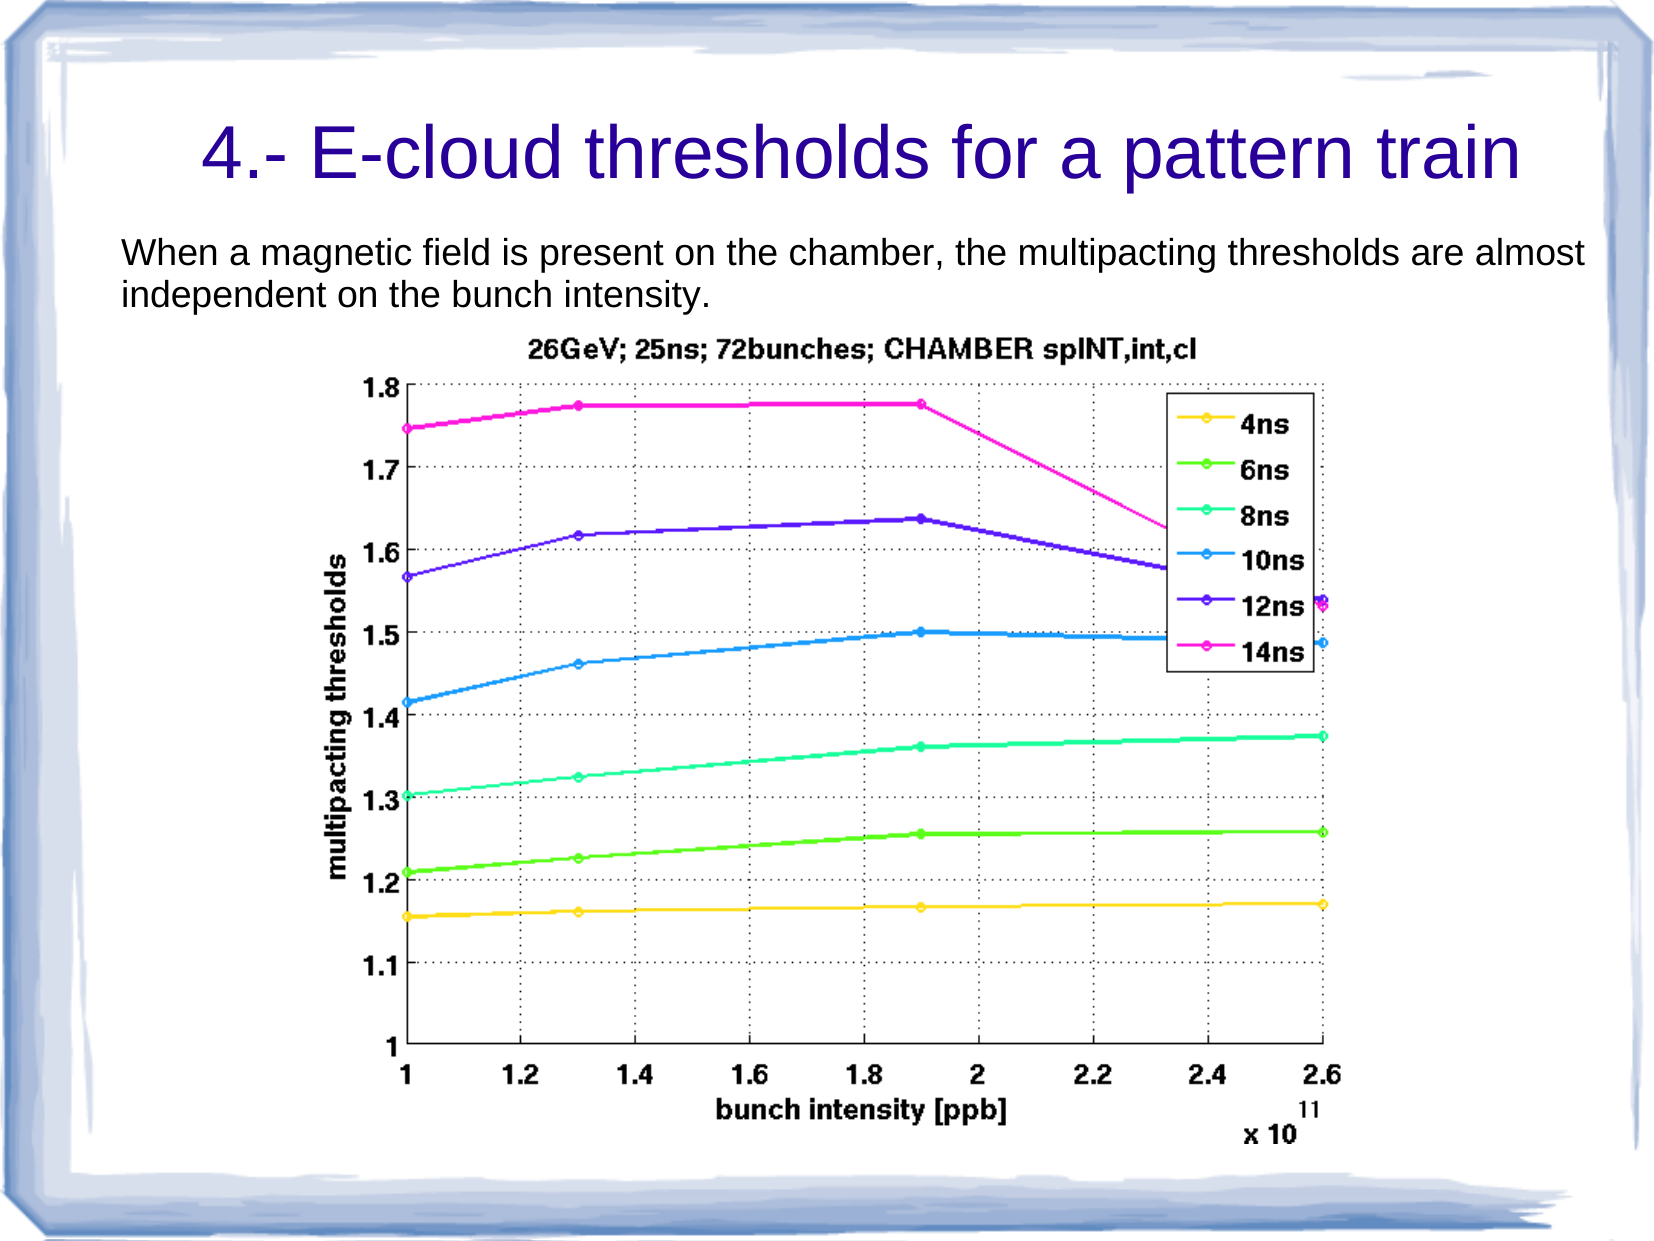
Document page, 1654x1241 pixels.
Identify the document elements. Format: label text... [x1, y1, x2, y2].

title 4.- E-cloud thresholds for a pattern train [82, 49, 1571, 257]
text_box When a magnetic field is present on the chamber, the multipacting thresholds are almost independent on the bunch intensity. [106, 224, 1607, 324]
picture [0, 0, 1654, 1241]
